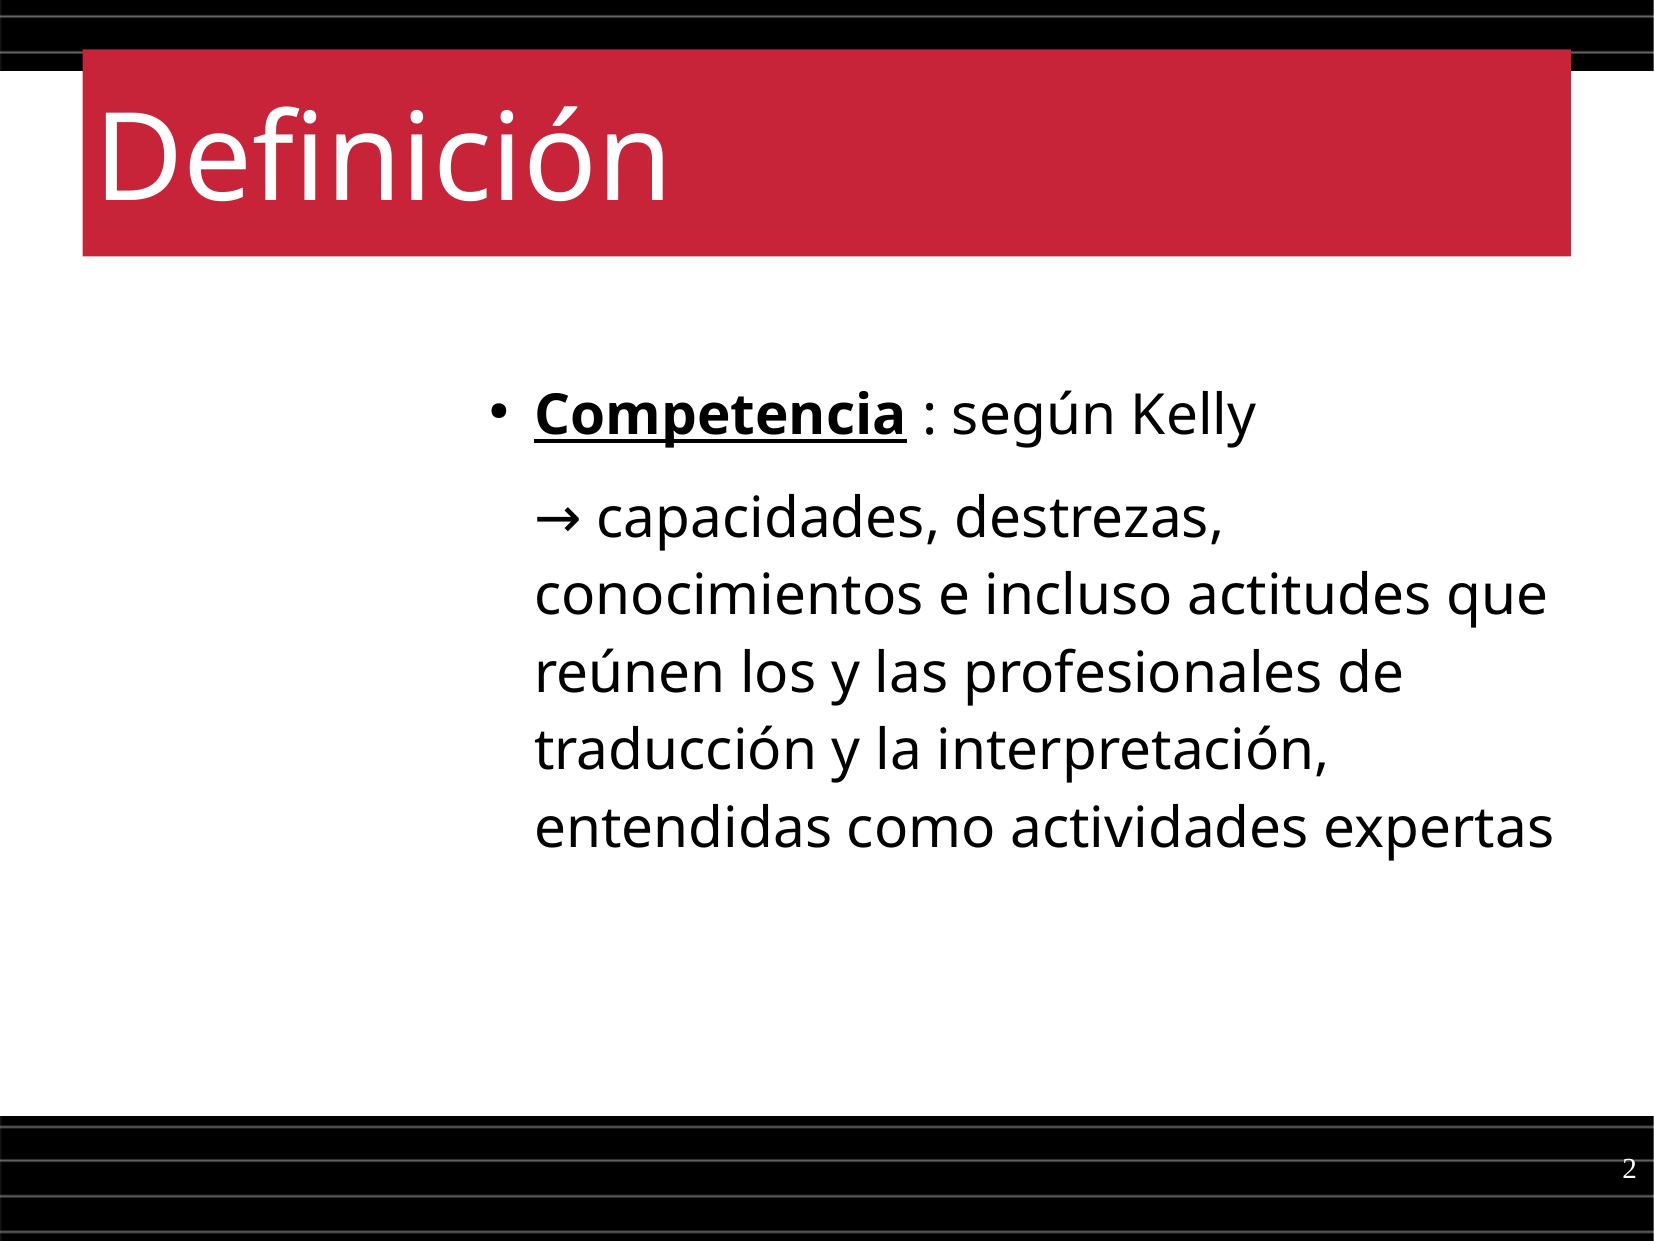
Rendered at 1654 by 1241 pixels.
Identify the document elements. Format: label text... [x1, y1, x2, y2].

picture [0, 0, 1654, 71]
list Competencia : según Kelly → capacidades, destrezas, conocimientos e incluso actitudes que reúnen los y las profesionales de traducción y la interpretación, entendidas como actividades expertas [473, 373, 1597, 918]
title Definición [82, 49, 1571, 257]
picture [0, 1116, 1654, 1241]
